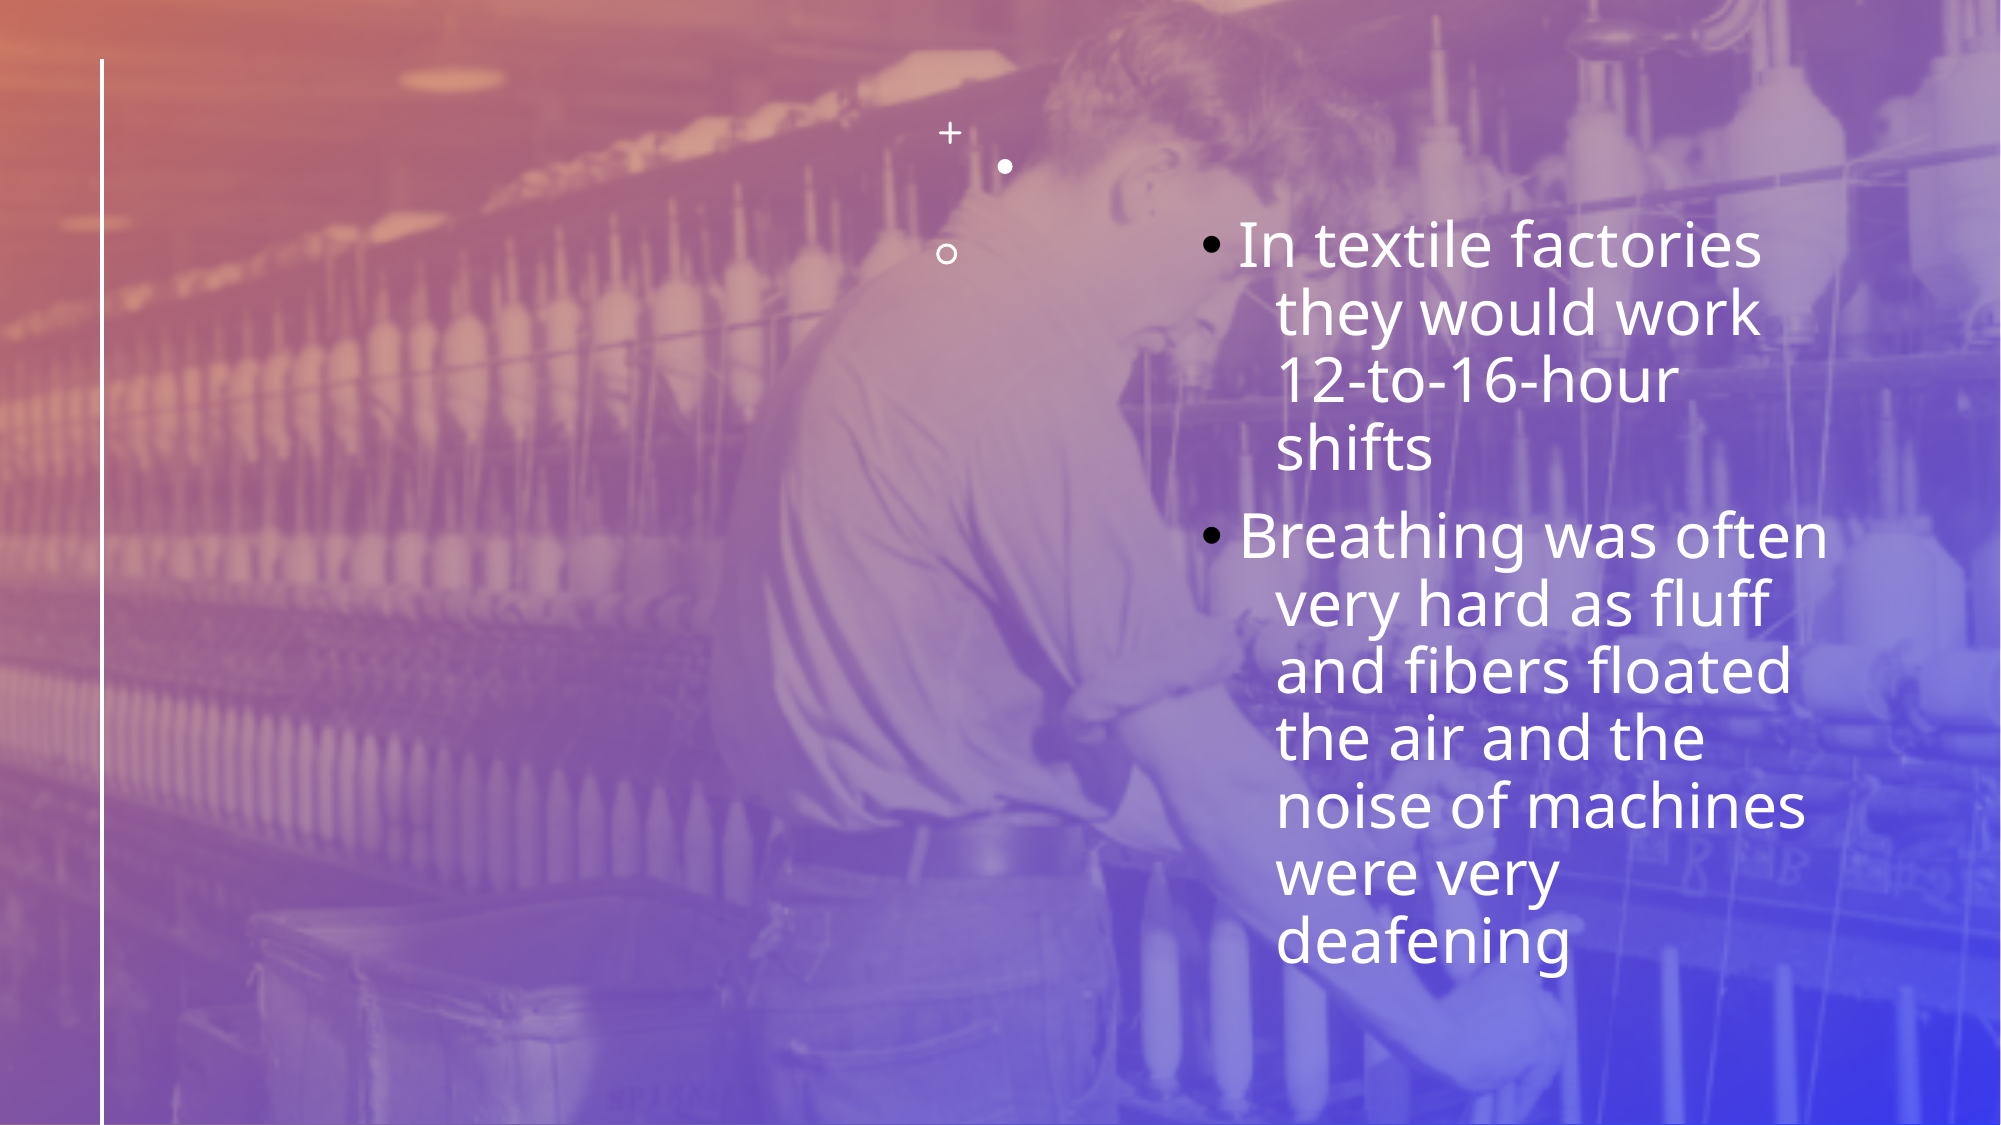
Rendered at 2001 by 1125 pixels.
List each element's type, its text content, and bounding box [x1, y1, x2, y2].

text_box [938, 121, 962, 145]
text_box [936, 243, 958, 265]
text_box [997, 158, 1013, 174]
list In textile factories they would work 12-to-16-hour shifts Breathing was often very hard as fluff and fibers floated the air and the noise of machines were very deafening [1185, 114, 1863, 985]
picture [0, 0, 2000, 1124]
